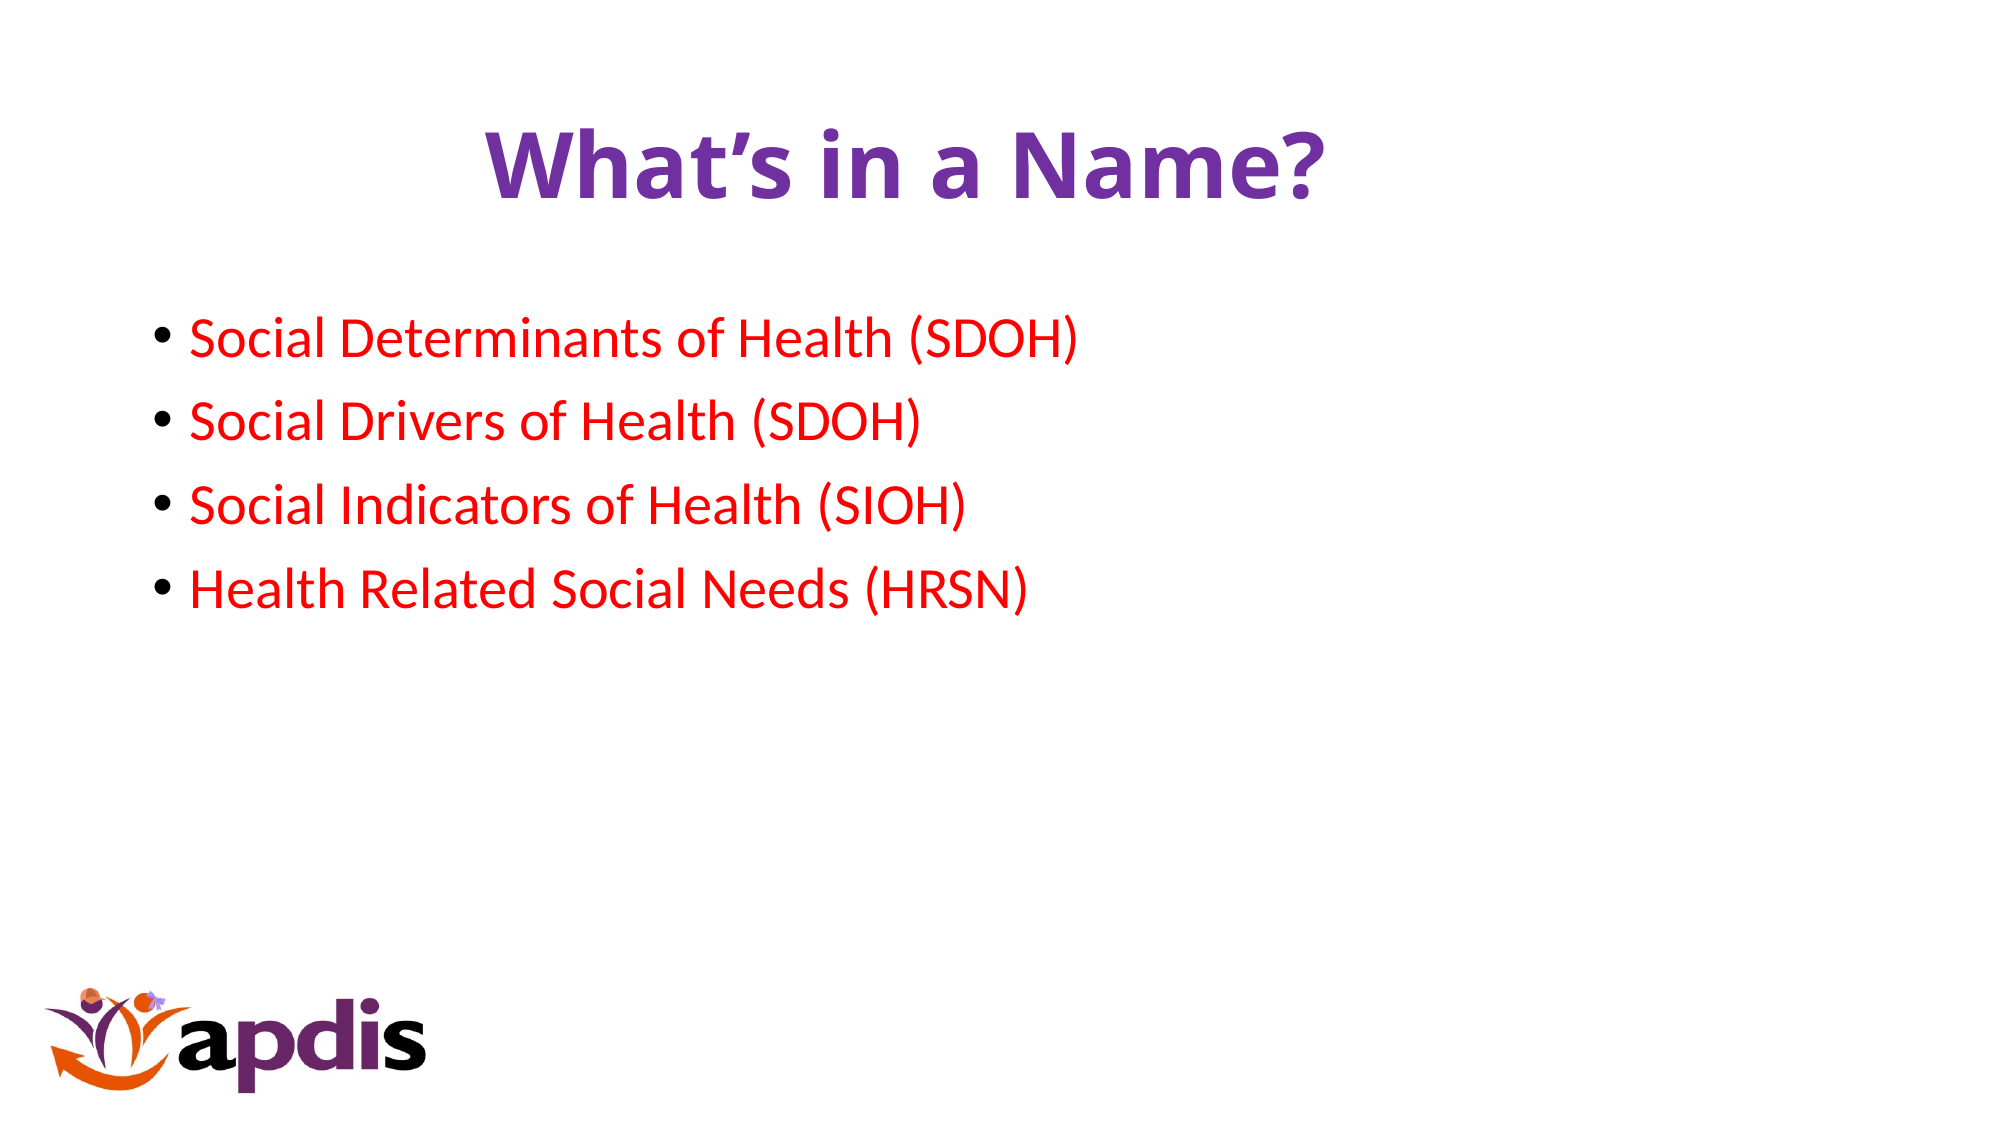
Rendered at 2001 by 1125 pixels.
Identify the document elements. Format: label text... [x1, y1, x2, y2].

title What’s in a Name? [137, 59, 1863, 278]
list Social Determinants of Health (SDOH) Social Drivers of Health (SDOH) Social Indicators of Health (SIOH) Health Related Social Needs (HRSN) [137, 299, 1863, 1014]
picture [20, 967, 432, 1111]
